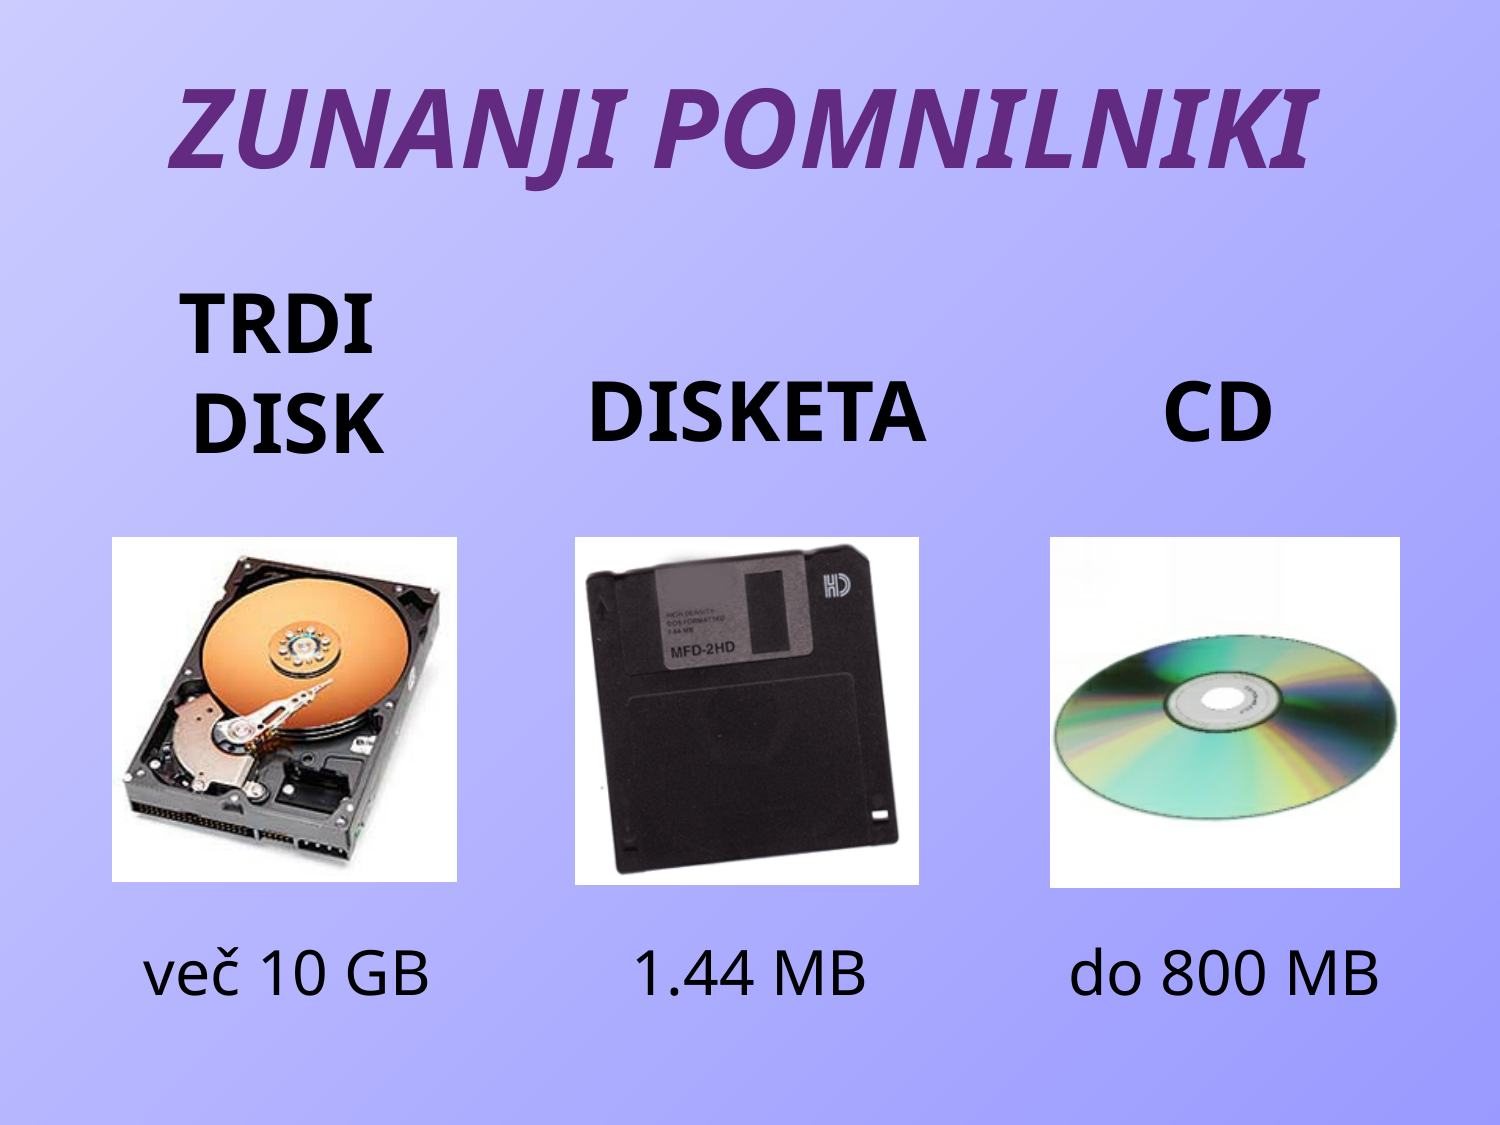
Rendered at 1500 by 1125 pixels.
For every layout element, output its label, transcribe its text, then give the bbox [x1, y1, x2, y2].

text_box TRDI DISK [112, 262, 463, 478]
text_box ZUNANJI POMNILNIKI [50, 49, 1438, 198]
picture [1050, 537, 1400, 888]
picture [112, 537, 457, 882]
text_box več 10 GB [112, 924, 463, 1016]
text_box CD [1037, 350, 1400, 466]
text_box 1.44 MB [562, 924, 938, 1016]
text_box do 800 MB [1050, 924, 1400, 1016]
picture [575, 537, 919, 885]
text_box DISKETA [537, 350, 975, 466]
